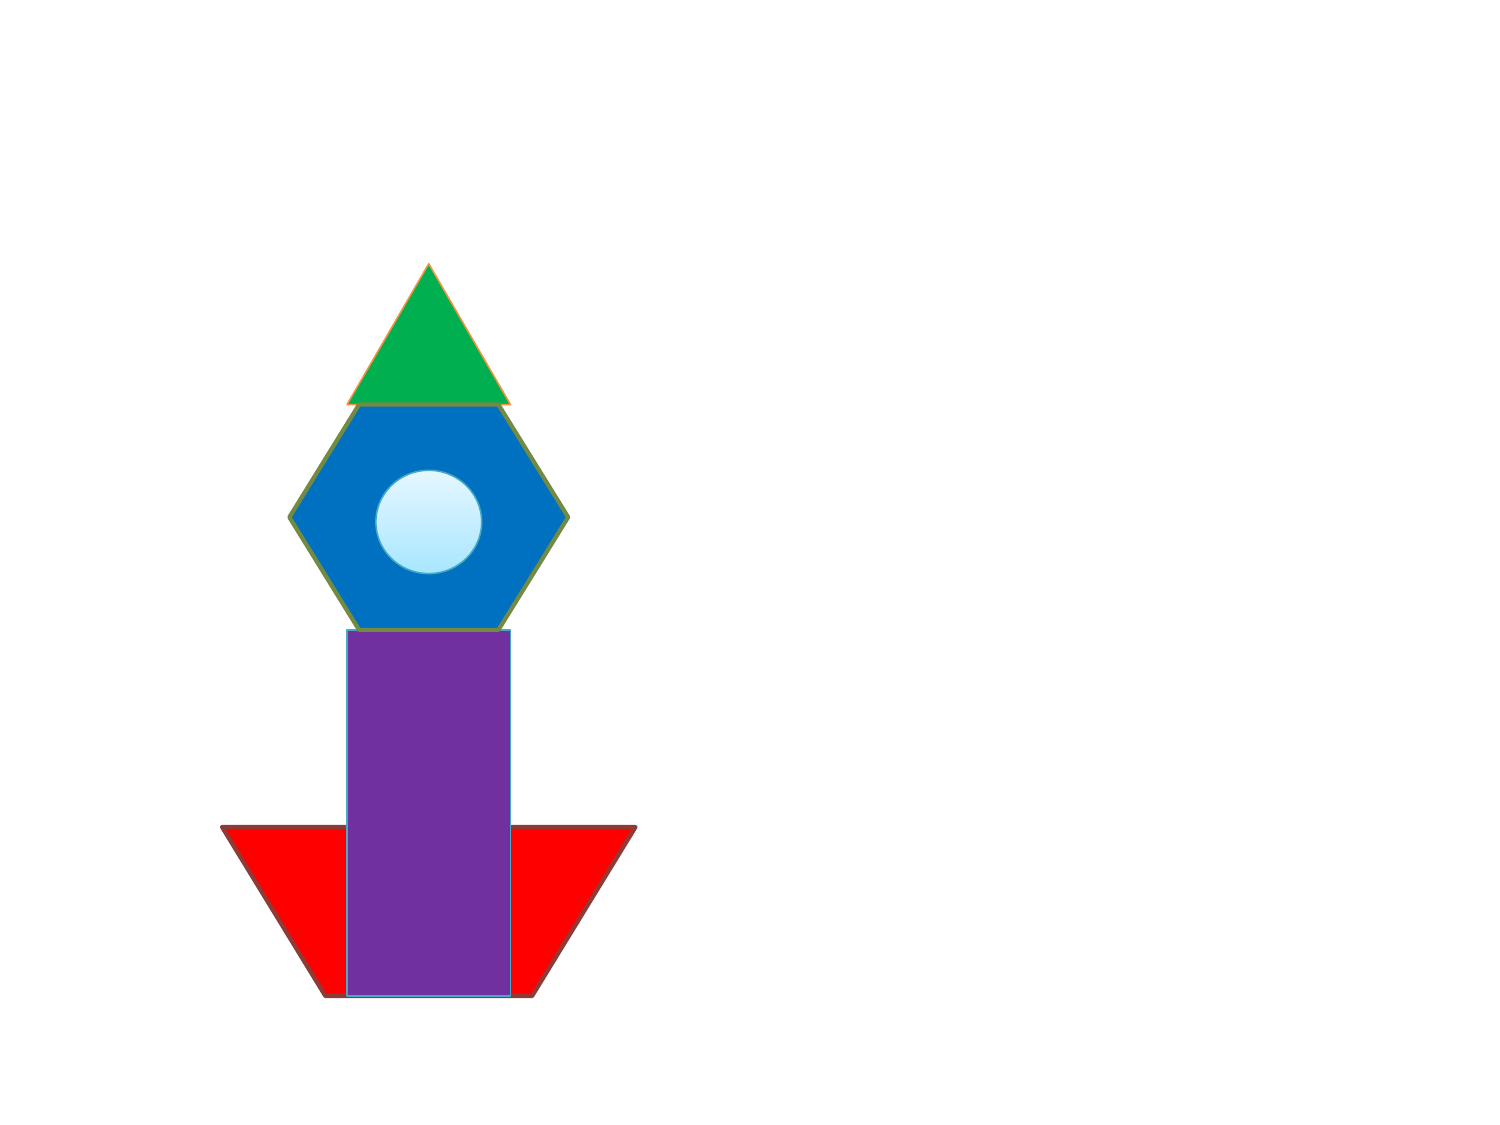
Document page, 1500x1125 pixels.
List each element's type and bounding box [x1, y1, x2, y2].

text_box [222, 263, 636, 997]
